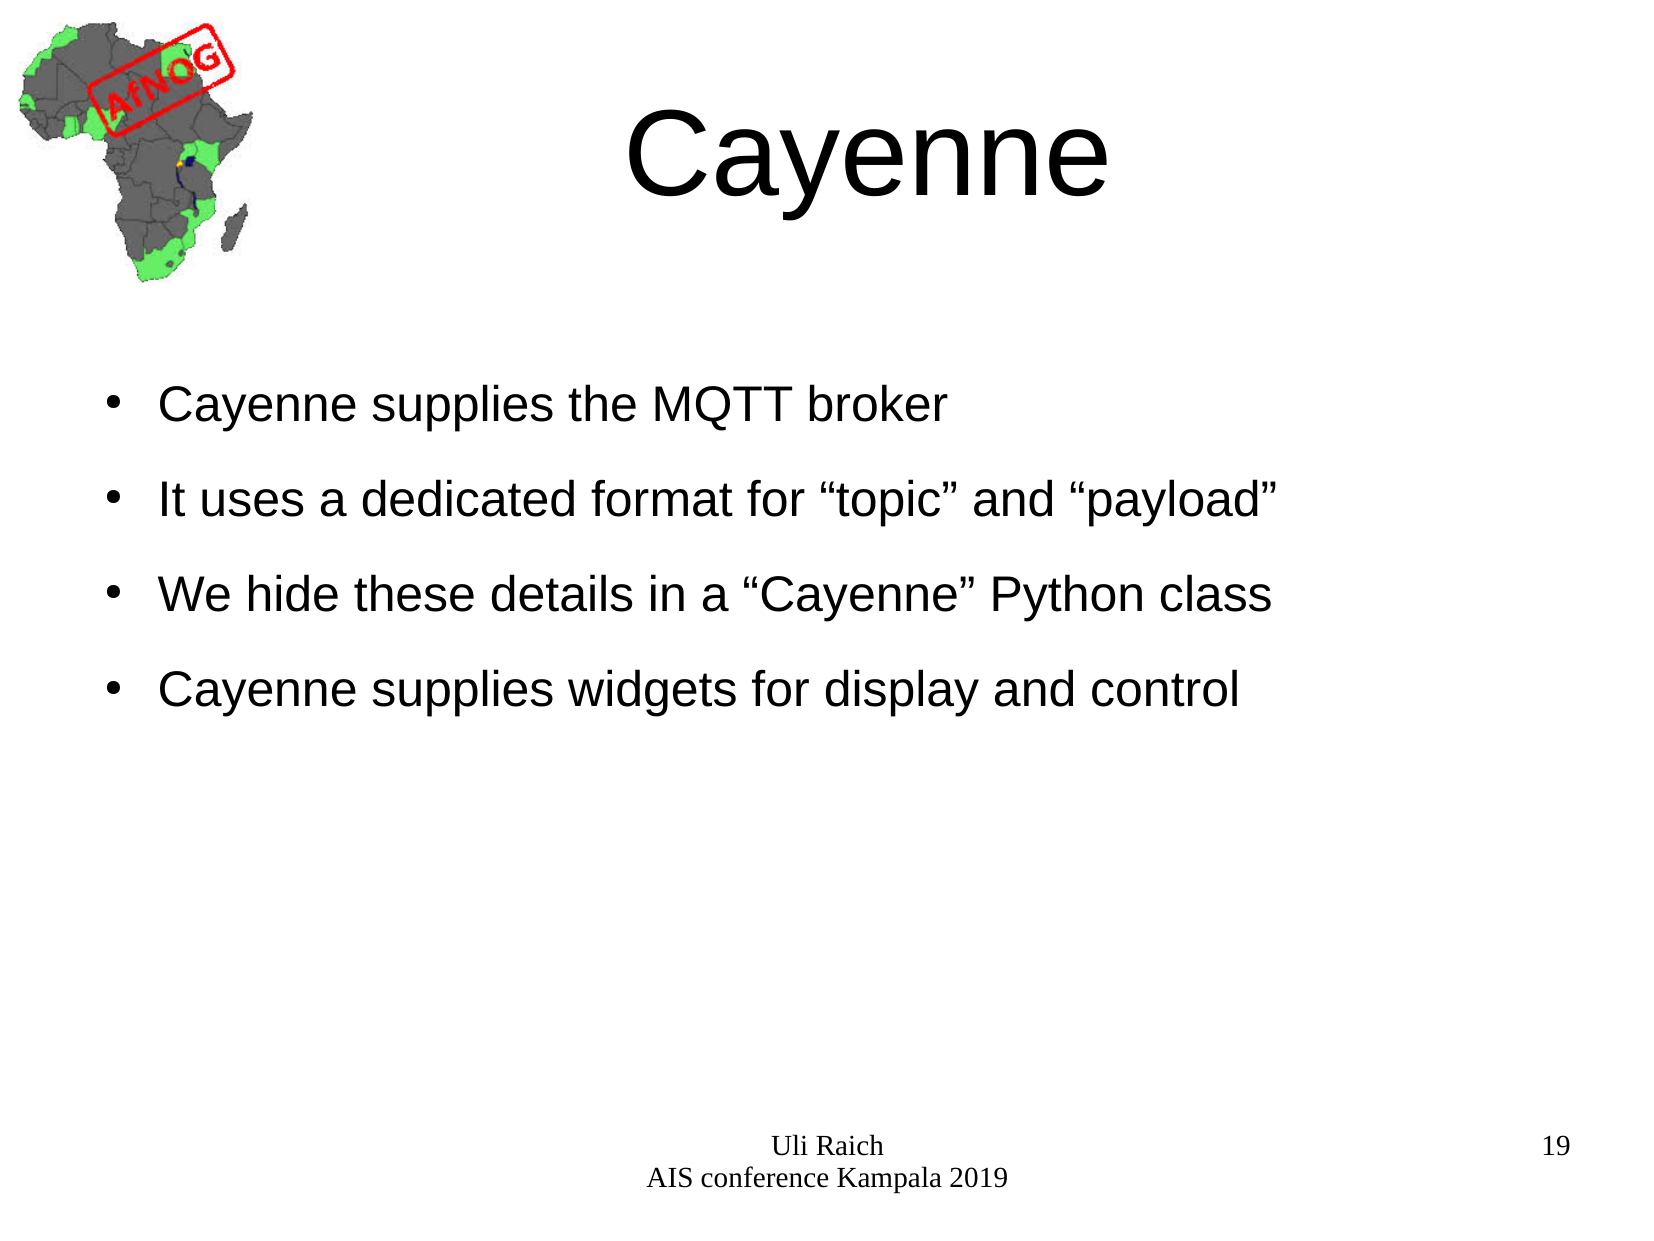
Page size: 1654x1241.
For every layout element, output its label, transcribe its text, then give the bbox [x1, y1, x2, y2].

list Cayenne supplies the MQTT broker It uses a dedicated format for “topic” and “payload” We hide these details in a “Cayenne” Python class Cayenne supplies widgets for display and control [86, 375, 1576, 886]
picture [9, 0, 259, 291]
title Cayenne [165, 49, 1571, 257]
